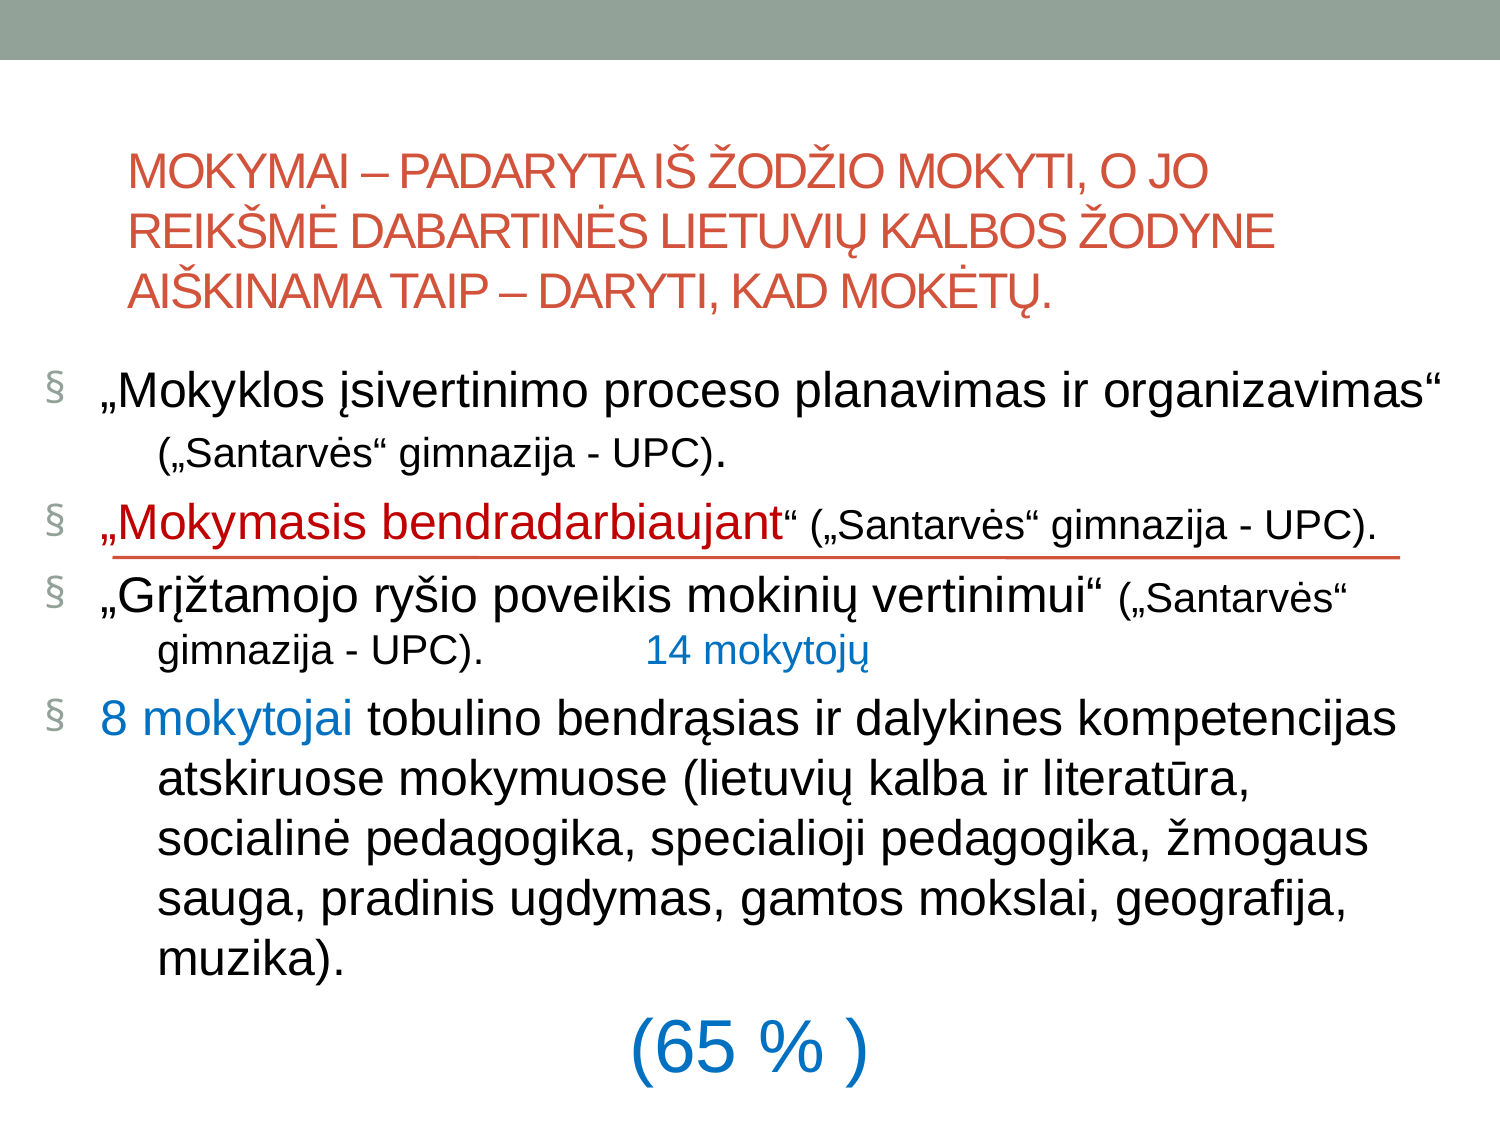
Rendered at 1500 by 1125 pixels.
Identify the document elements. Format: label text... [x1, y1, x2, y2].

subtitle „Mokyklos įsivertinimo proceso planavimas ir organizavimas“ („Santarvės“ gimnazija - UPC). „Mokymasis bendradarbiaujant“ („Santarvės“ gimnazija - UPC). „Grįžtamojo ryšio poveikis mokinių vertinimui“ („Santarvės“ gimnazija - UPC). 14 mokytojų 8 mokytojai tobulino bendrąsias ir dalykines kompetencijas atskiruose mokymuose (lietuvių kalba ir literatūra, socialinė pedagogika, specialioji pedagogika, žmogaus sauga, pradinis ugdymas, gamtos mokslai, geografija, muzika). (65 % ) [29, 349, 1471, 1106]
title Mokymai – padaryta iš žodžio mokyti, o jo reikšmė Dabartinės lietuvių kalbos žodyne aiškinama taip – daryti, kad mokėtų. [112, 101, 1401, 327]
